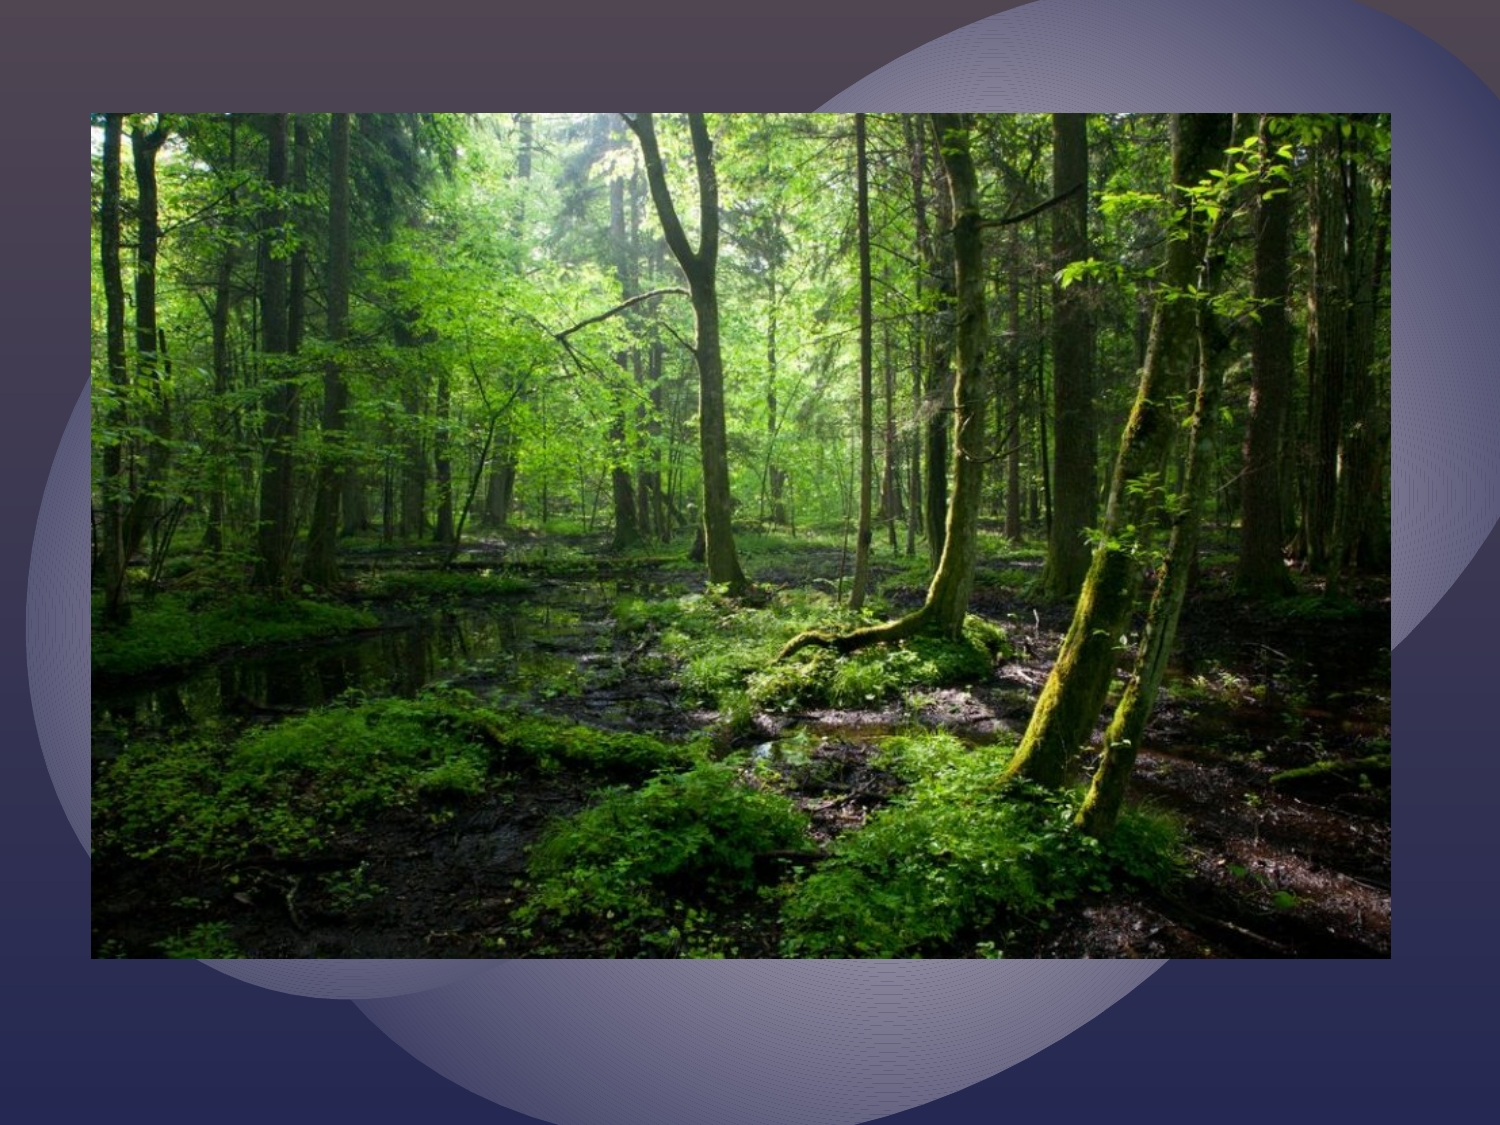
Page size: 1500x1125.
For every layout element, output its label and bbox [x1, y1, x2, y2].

picture [91, 113, 1391, 959]
